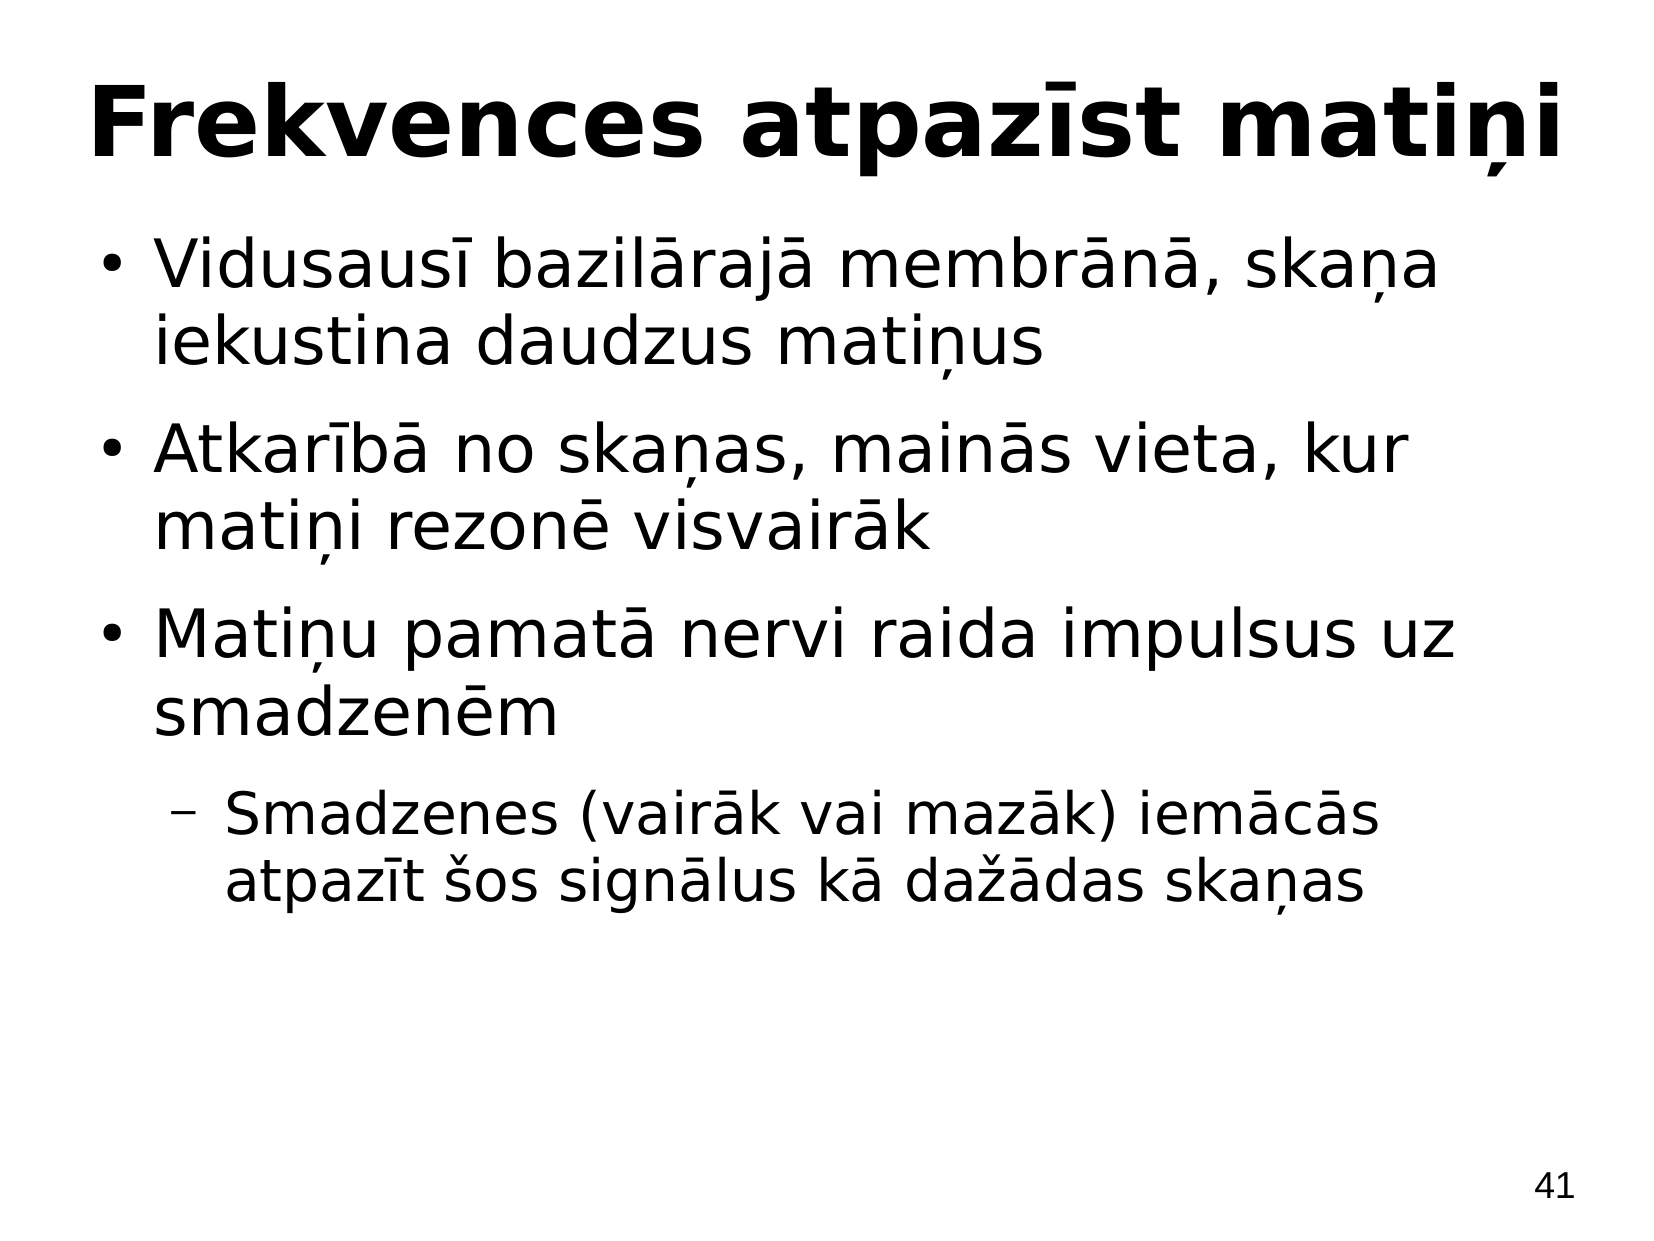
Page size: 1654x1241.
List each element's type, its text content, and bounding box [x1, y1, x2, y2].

title Frekvences atpazīst matiņi [82, 49, 1571, 196]
list Vidusausī bazilārajā membrānā, skaņa iekustina daudzus matiņus Atkarībā no skaņas, mainās vieta, kur matiņi rezonē visvairāk Matiņu pamatā nervi raida impulsus uz smadzenēm Smadzenes (vairāk vai mazāk) iemācās atpazīt šos signālus kā dažādas skaņas [82, 225, 1538, 1186]
